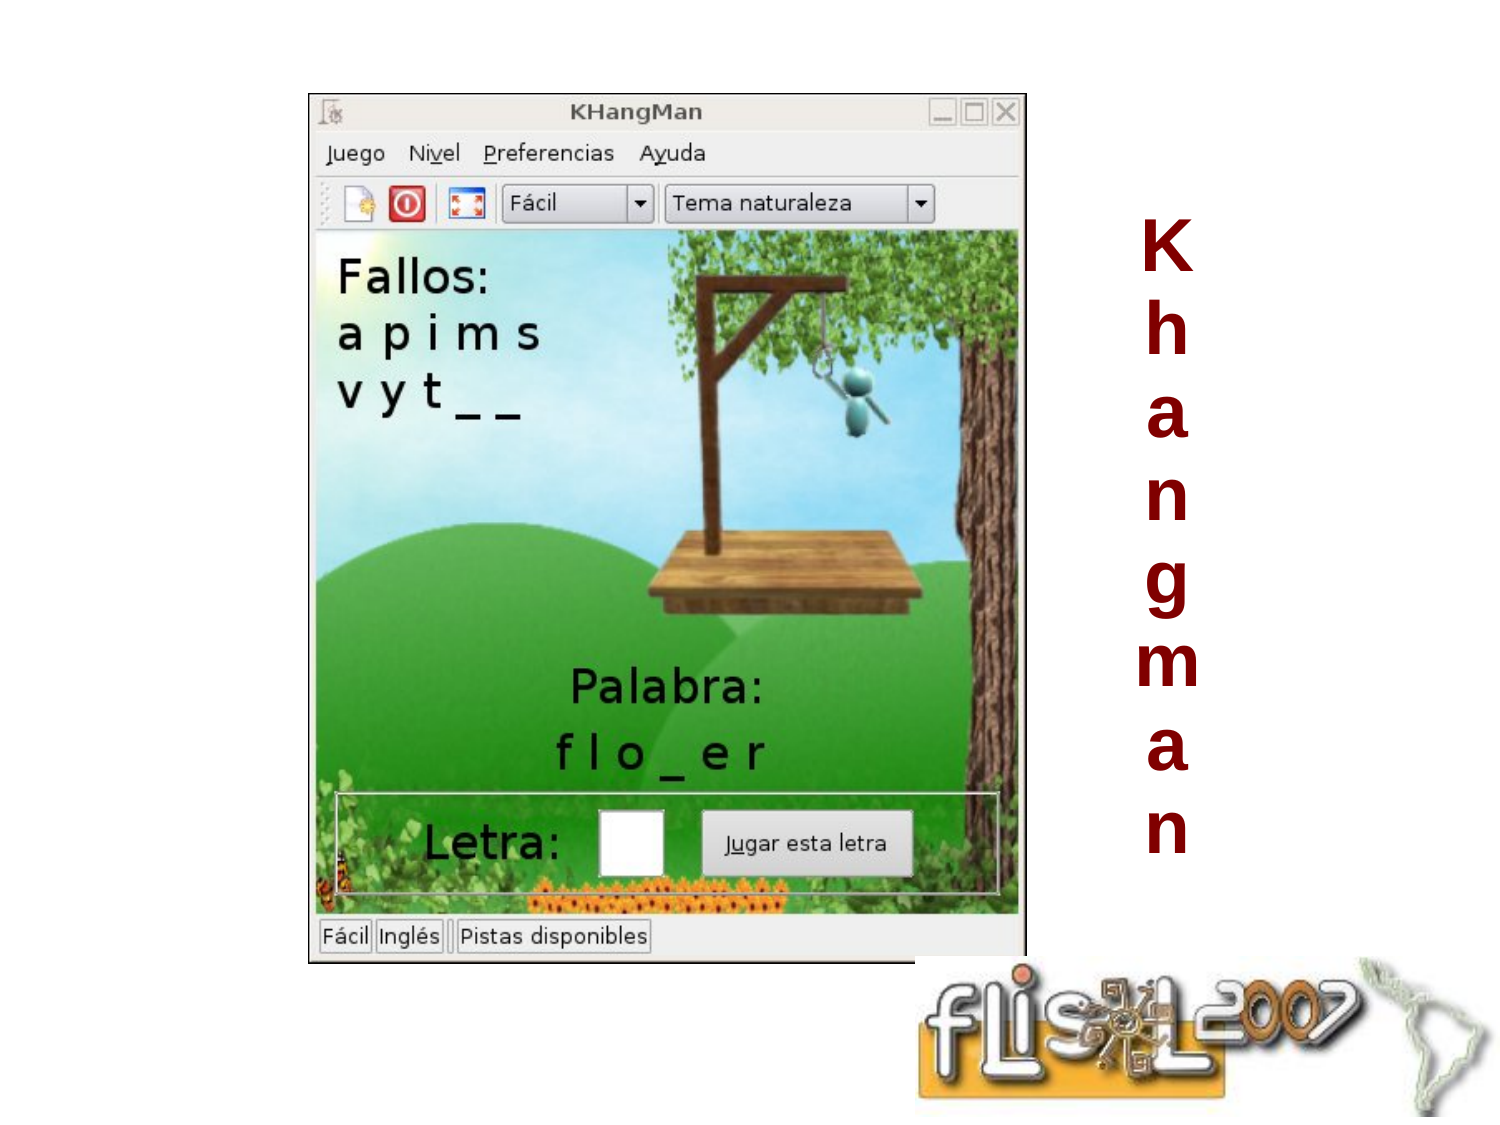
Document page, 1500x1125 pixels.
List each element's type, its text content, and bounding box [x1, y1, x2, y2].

text_box K h a n g m a n [1134, 206, 1202, 870]
picture [308, 93, 1500, 1117]
